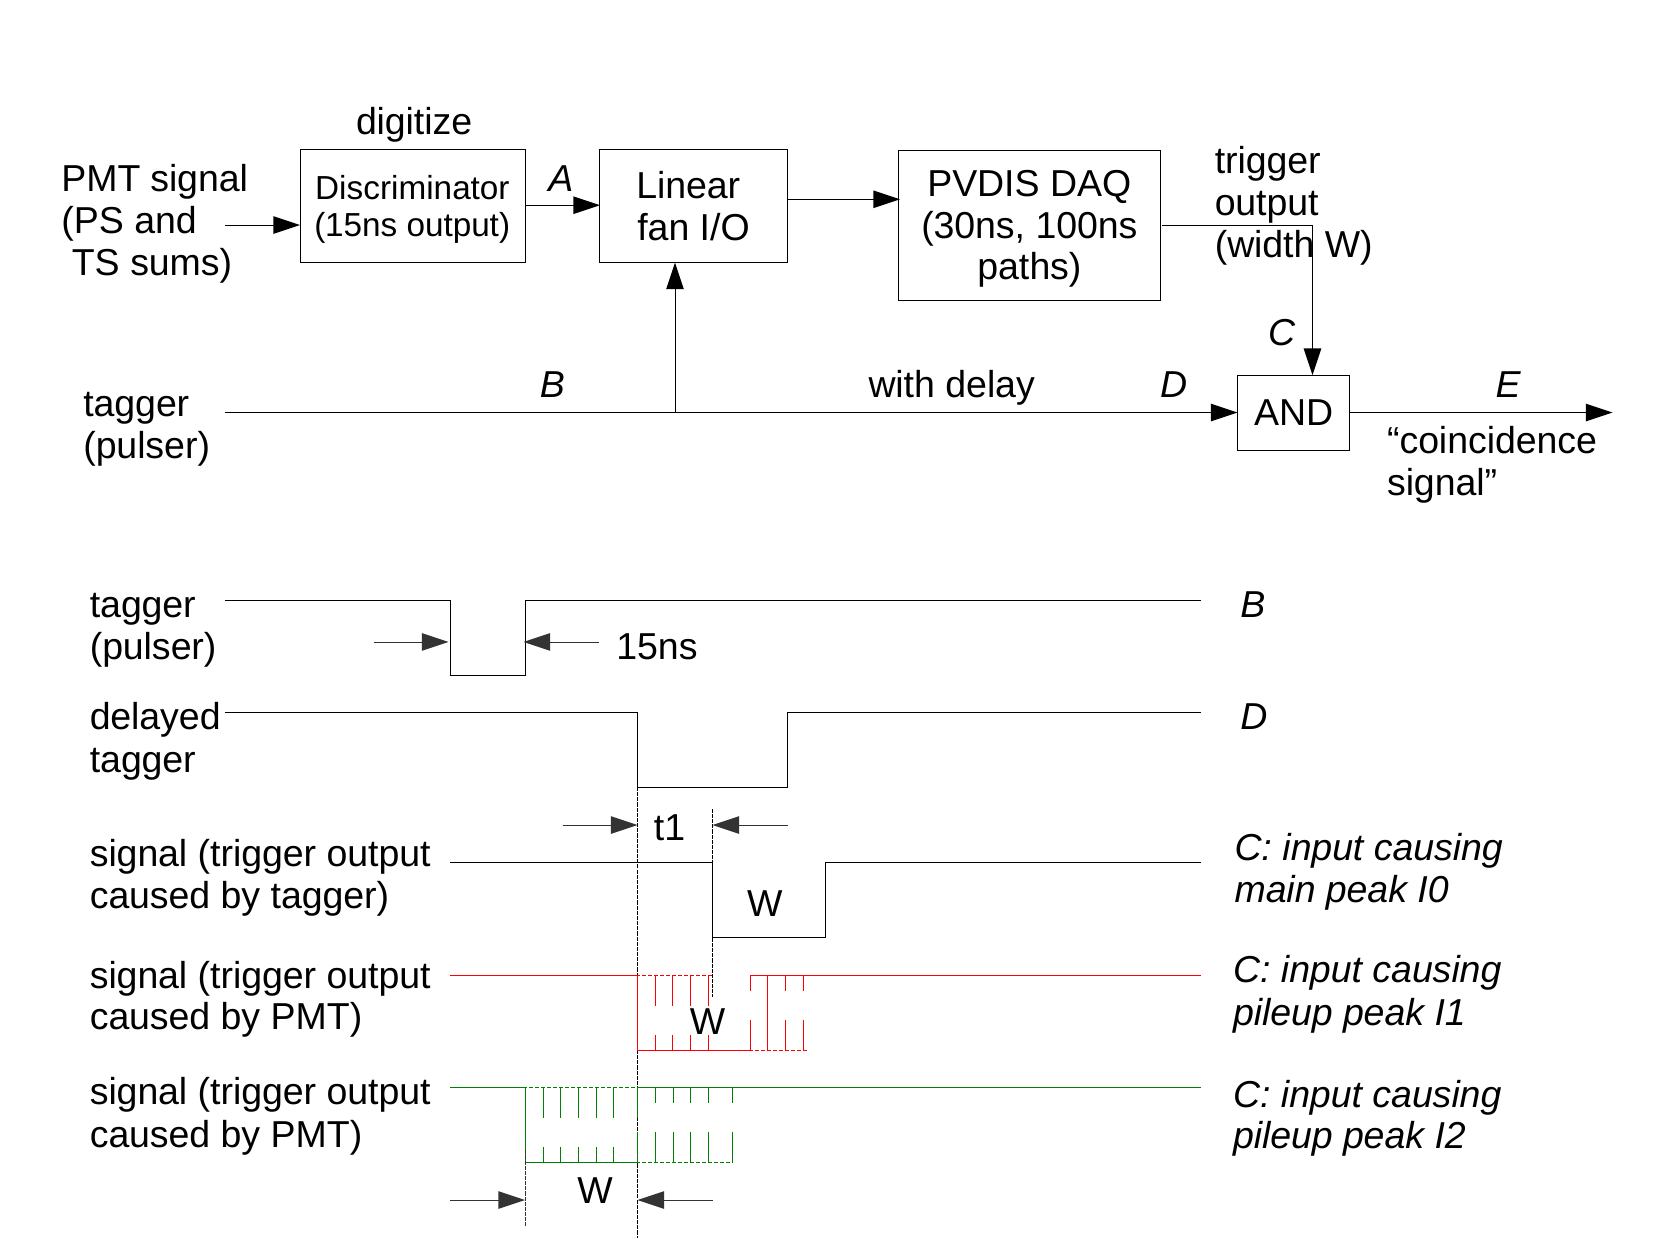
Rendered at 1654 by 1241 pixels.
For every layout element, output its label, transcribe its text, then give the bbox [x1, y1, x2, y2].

text_box PVDIS DAQ (30ns, 100ns paths) [898, 150, 1161, 301]
text_box t1 [639, 799, 700, 857]
text_box AND [1237, 375, 1350, 451]
text_box trigger output (width W) [1200, 226, 1312, 274]
text_box signal (trigger output caused by PMT) [75, 1063, 447, 1163]
text_box E [1480, 355, 1536, 413]
text_box signal (trigger output caused by tagger) [75, 825, 447, 924]
text_box “coincidence signal” [1372, 413, 1613, 512]
text_box C: input causing pileup peak I2 [1218, 1065, 1517, 1165]
text_box digitize [341, 93, 488, 151]
text_box W [732, 874, 798, 932]
text_box A [533, 150, 589, 207]
text_box 15ns [601, 618, 713, 676]
text_box B [1225, 576, 1281, 634]
text_box Linear fan I/O [599, 149, 788, 263]
text_box trigger output (width W) [1200, 132, 1389, 274]
text_box with delay [853, 355, 1051, 412]
text_box D [1145, 355, 1203, 413]
text_box W [675, 993, 741, 1051]
text_box signal (trigger output caused by PMT) [75, 946, 447, 1046]
text_box W [562, 1162, 628, 1220]
text_box Discriminator (15ns output) [300, 149, 526, 263]
text_box C: input causing pileup peak I1 [1218, 941, 1517, 1041]
text_box tagger (pulser) [75, 576, 232, 676]
text_box C [1253, 303, 1311, 361]
text_box D [1225, 688, 1283, 746]
text_box delayed tagger [75, 688, 236, 788]
text_box PMT signal (PS and TS sums) [46, 150, 263, 291]
text_box C: input causing main peak I0 [1219, 818, 1518, 918]
text_box tagger (pulser) [68, 375, 226, 474]
text_box B [525, 355, 580, 413]
